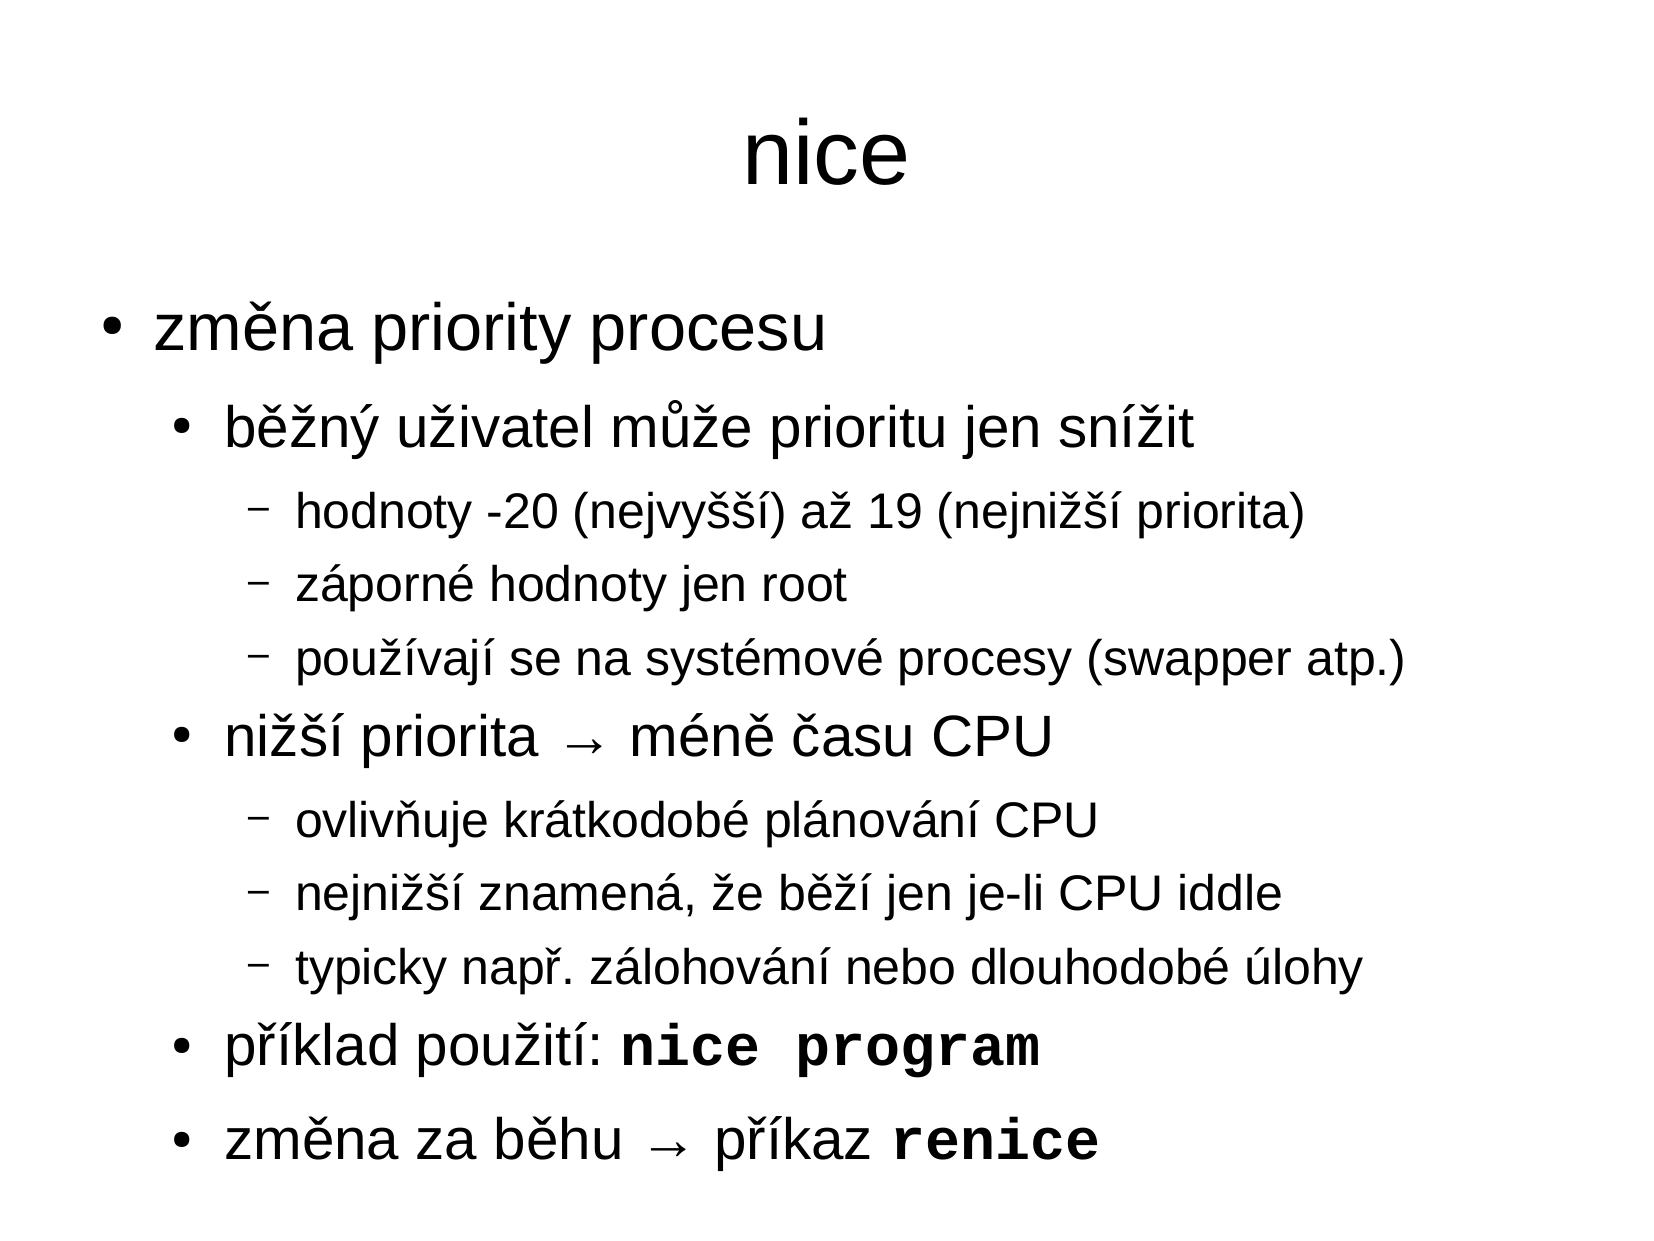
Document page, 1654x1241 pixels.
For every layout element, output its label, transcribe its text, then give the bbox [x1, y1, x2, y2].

list změna priority procesu běžný uživatel může prioritu jen snížit hodnoty -20 (nejvyšší) až 19 (nejnižší priorita) záporné hodnoty jen root používají se na systémové procesy (swapper atp.) nižší priorita → méně času CPU ovlivňuje krátkodobé plánování CPU nejnižší znamená, že běží jen je-li CPU iddle typicky např. zálohování nebo dlouhodobé úlohy příklad použití: nice program změna za běhu → příkaz renice [82, 290, 1571, 1177]
title nice [82, 56, 1571, 250]
